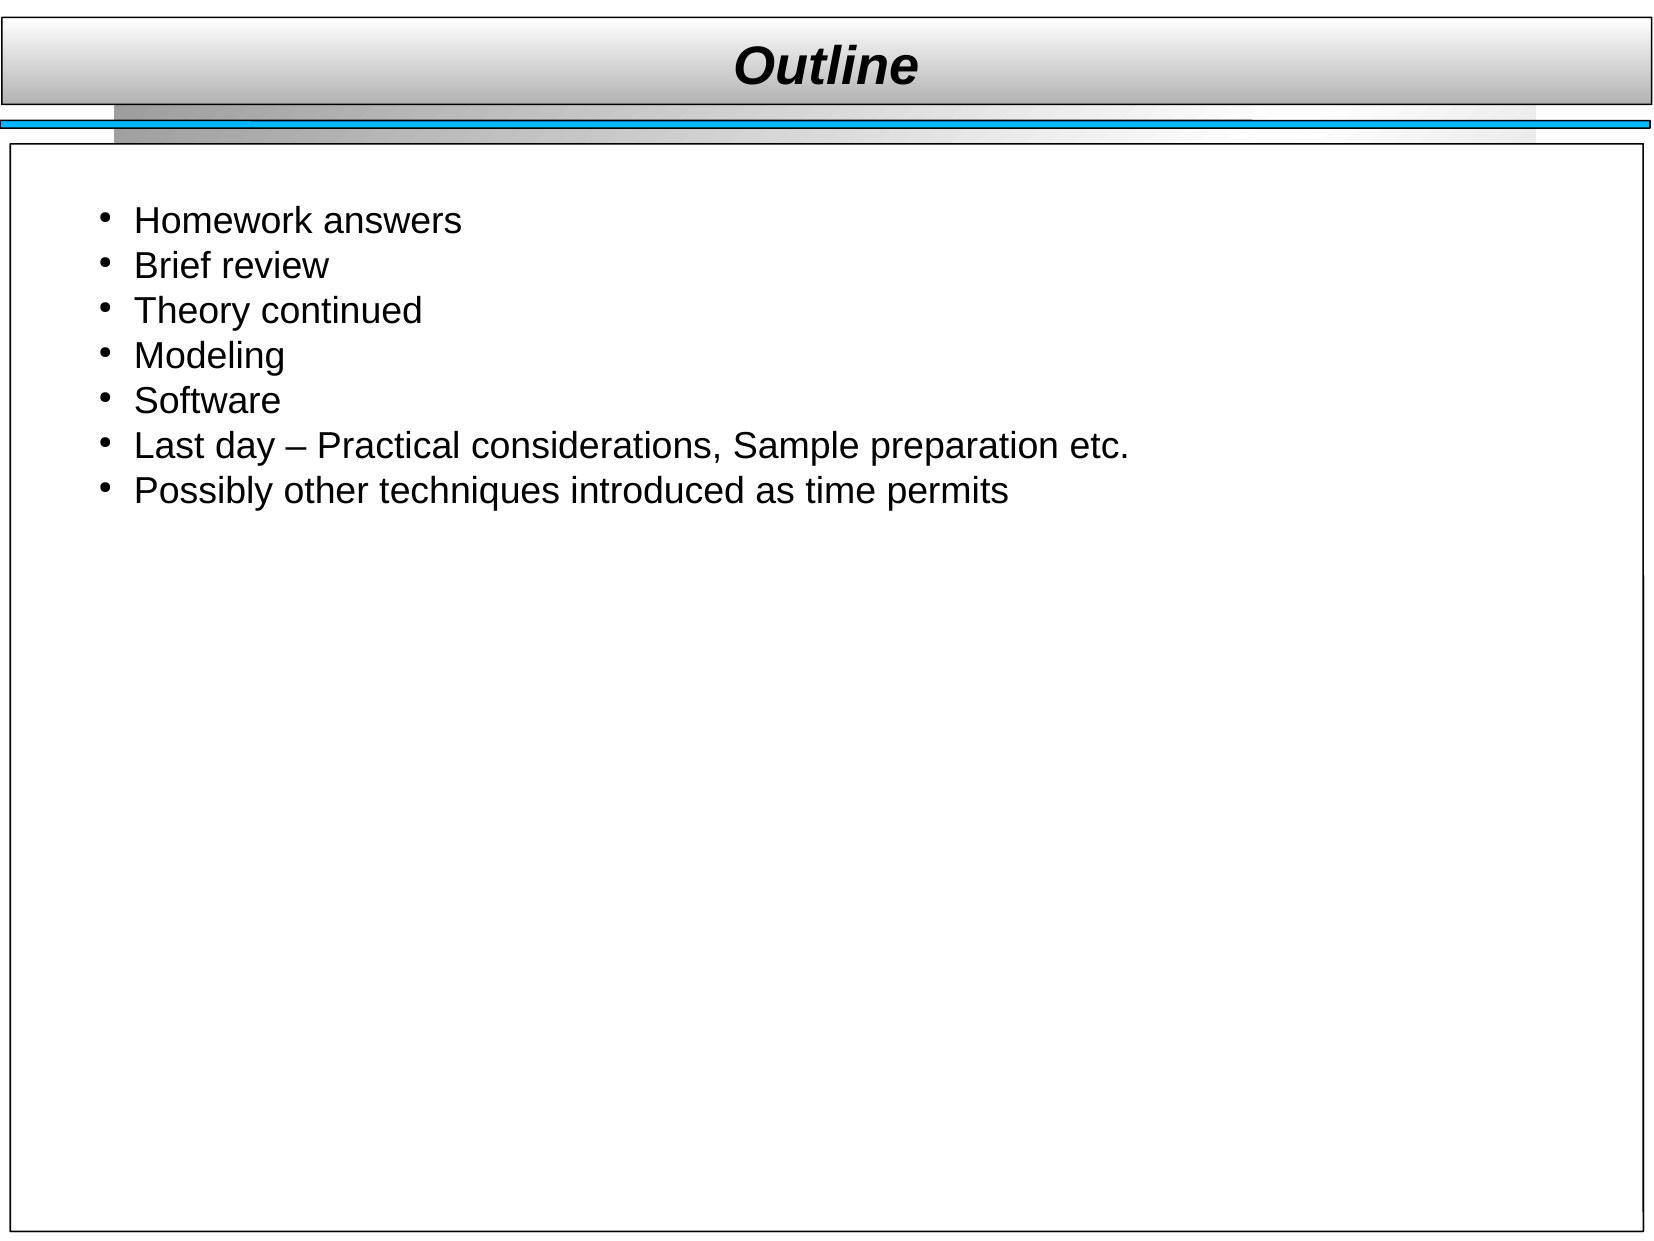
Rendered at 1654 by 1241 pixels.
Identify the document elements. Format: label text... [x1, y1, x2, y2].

text_box Homework answers Brief review Theory continued Modeling Software Last day – Practical considerations, Sample preparation etc. Possibly other techniques introduced as time permits [10, 143, 1644, 1232]
text_box [0, 120, 1651, 129]
text_box Outline [1, 17, 1652, 105]
